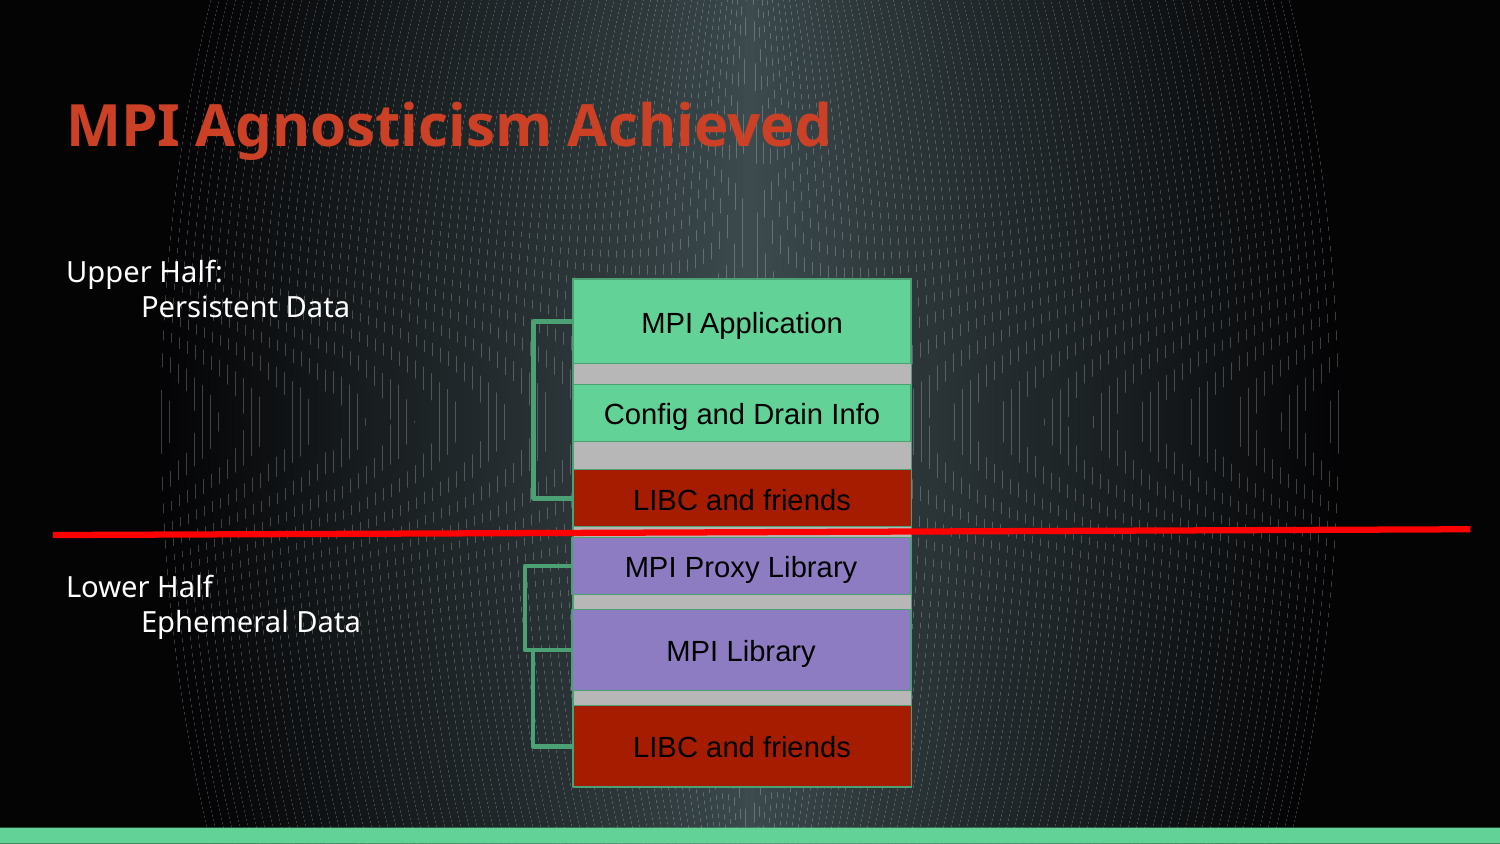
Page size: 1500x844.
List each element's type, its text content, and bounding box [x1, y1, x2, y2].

text_box MPI Application [573, 279, 912, 364]
text_box [572, 535, 912, 705]
text_box MPI Library [571, 609, 911, 691]
text_box LIBC and friends [572, 469, 912, 527]
text_box LIBC and friends [572, 705, 912, 787]
text_box Config and Drain Info [573, 384, 912, 442]
title MPI Agnosticism Achieved [51, 72, 1449, 167]
text_box [572, 324, 912, 469]
text_box [572, 278, 912, 319]
text_box MPI Proxy Library [571, 537, 911, 595]
text_box Upper Half: Persistent Data Lower Half Ephemeral Data [51, 238, 506, 787]
